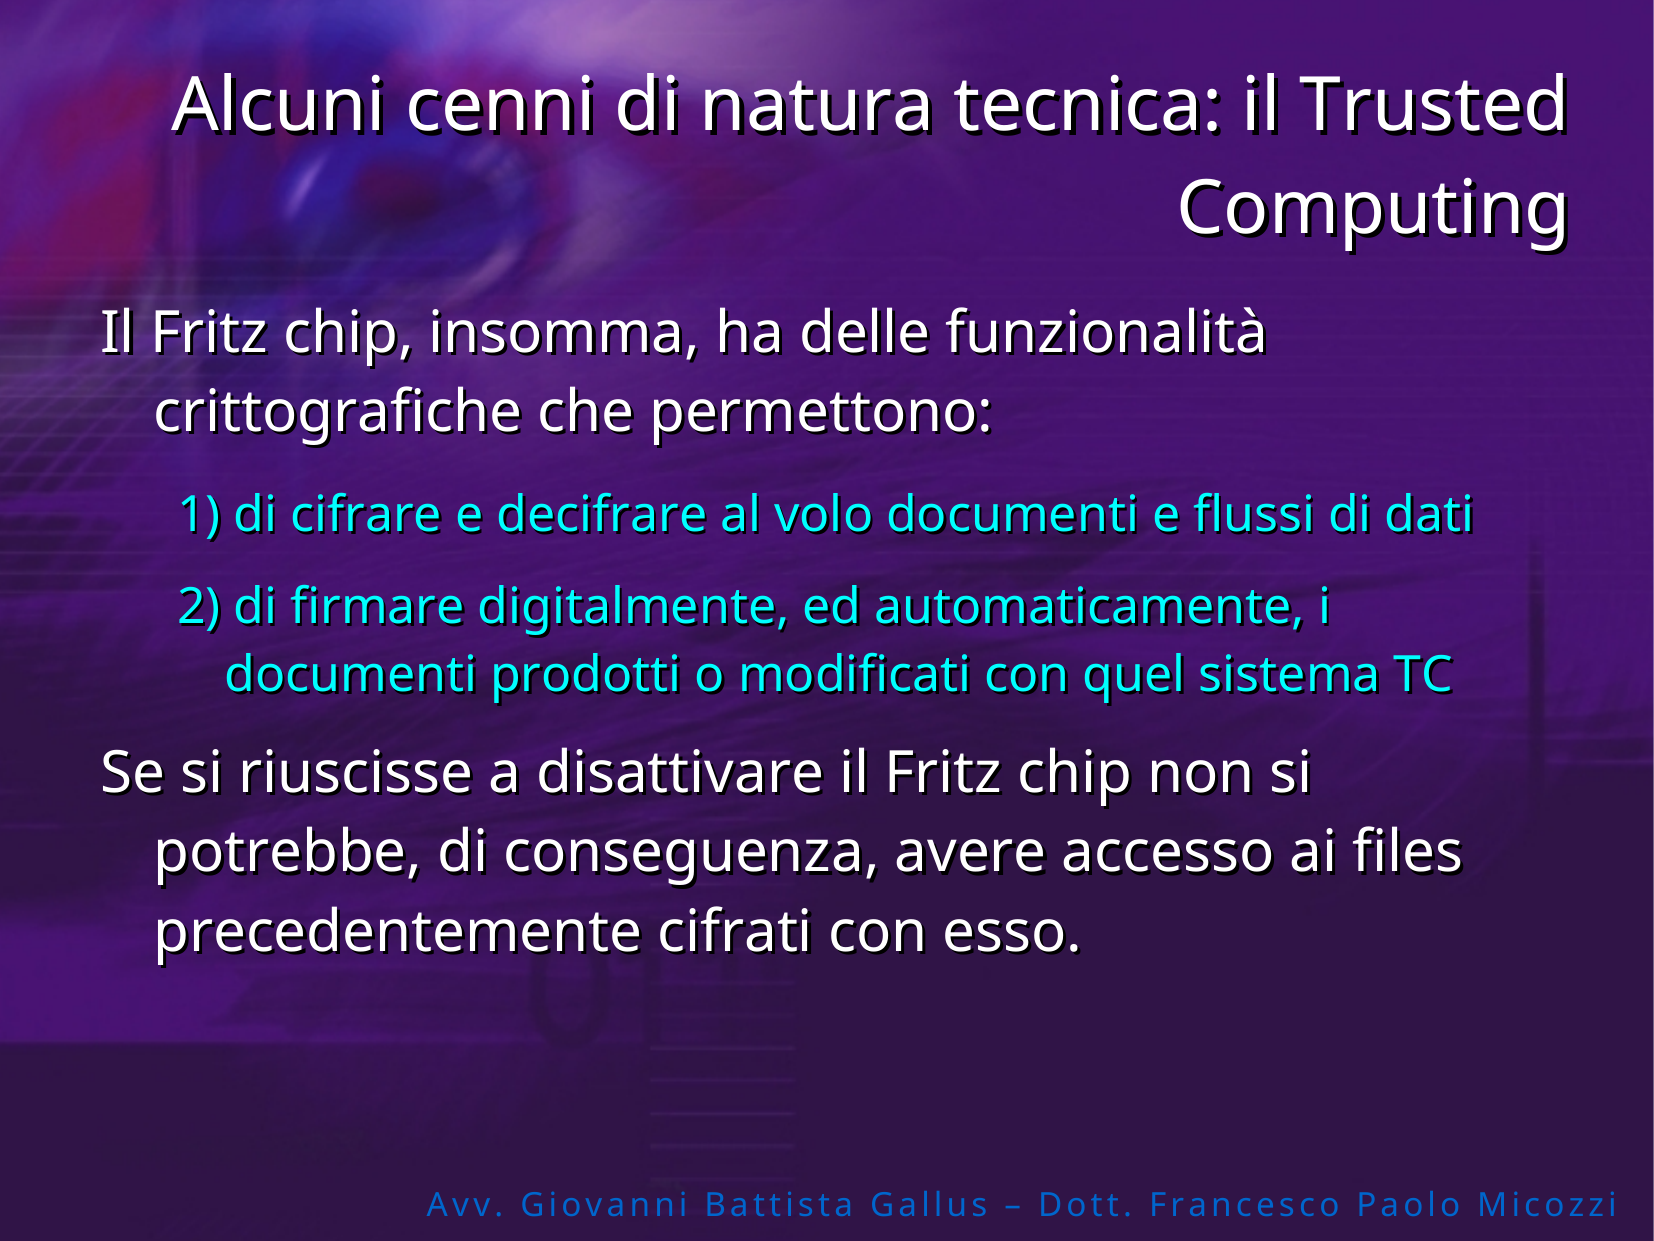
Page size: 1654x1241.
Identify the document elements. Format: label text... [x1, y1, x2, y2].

list Il Fritz chip, insomma, ha delle funzionalità crittografiche che permettono: 1) di cifrare e decifrare al volo documenti e flussi di dati 2) di firmare digitalmente, ed automaticamente, i documenti prodotti o modificati con quel sistema TC Se si riuscisse a disattivare il Fritz chip non si potrebbe, di conseguenza, avere accesso ai files precedentemente cifrati con esso. [82, 290, 1571, 1109]
picture [0, 0, 1654, 1241]
title Alcuni cenni di natura tecnica: il Trusted Computing [82, 49, 1571, 257]
